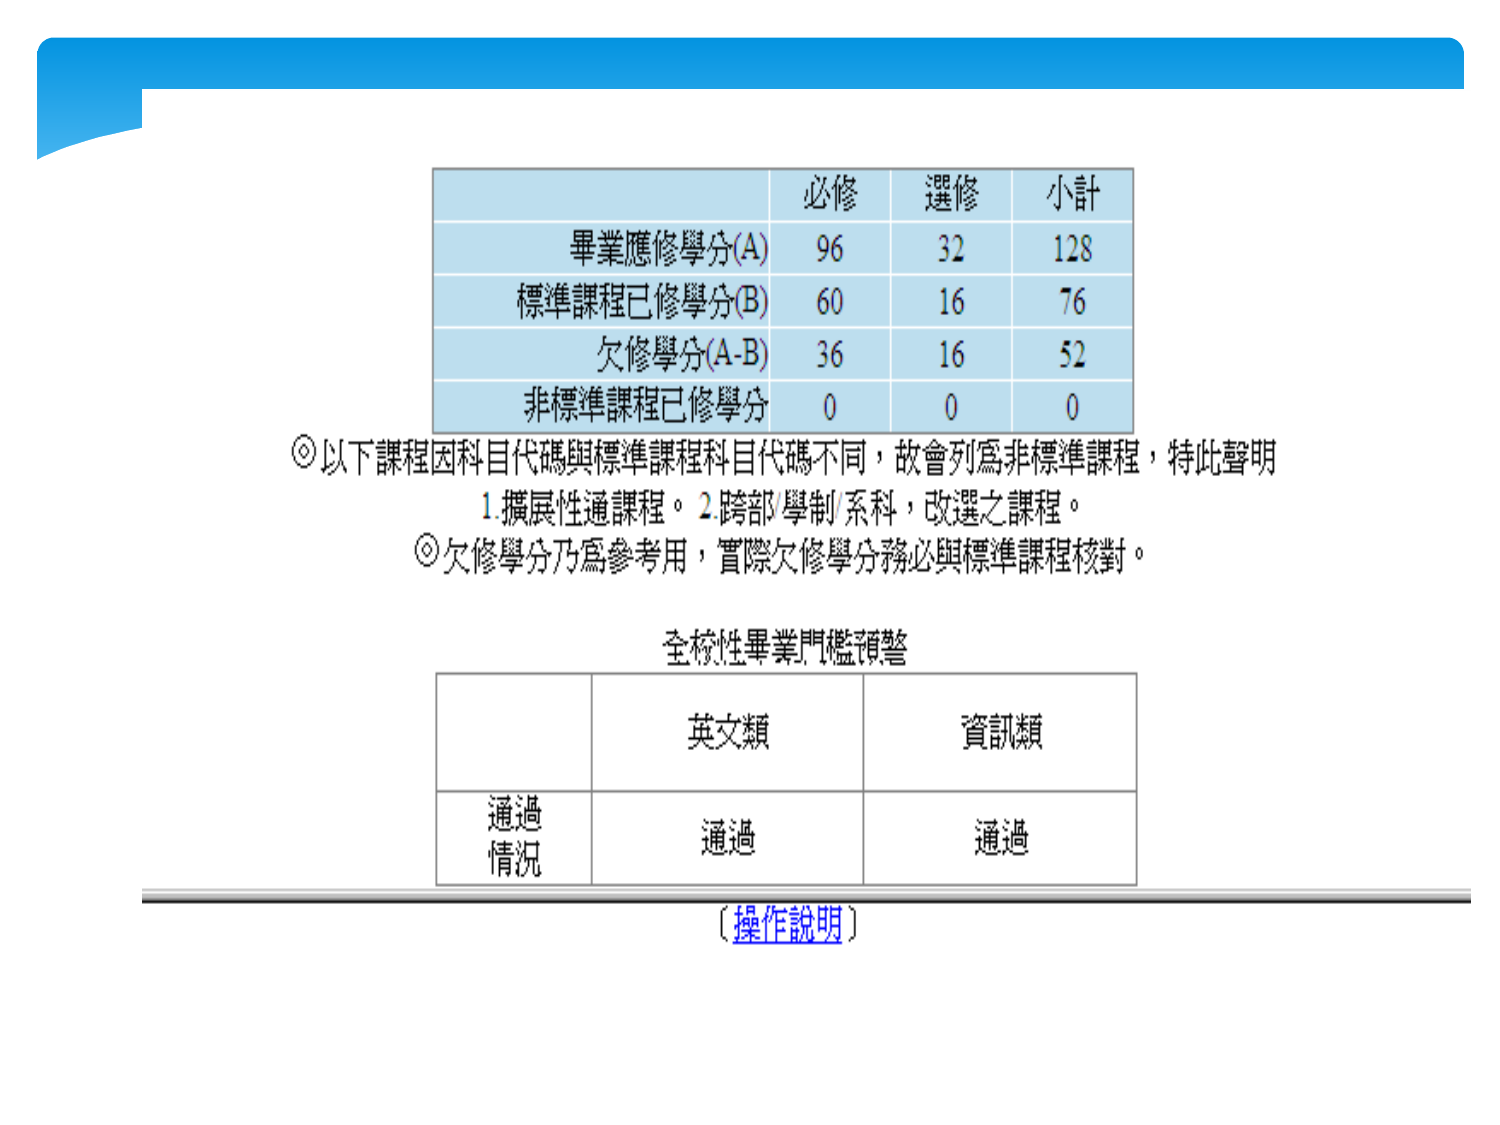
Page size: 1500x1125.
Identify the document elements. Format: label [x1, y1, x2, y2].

picture [142, 90, 1471, 1012]
